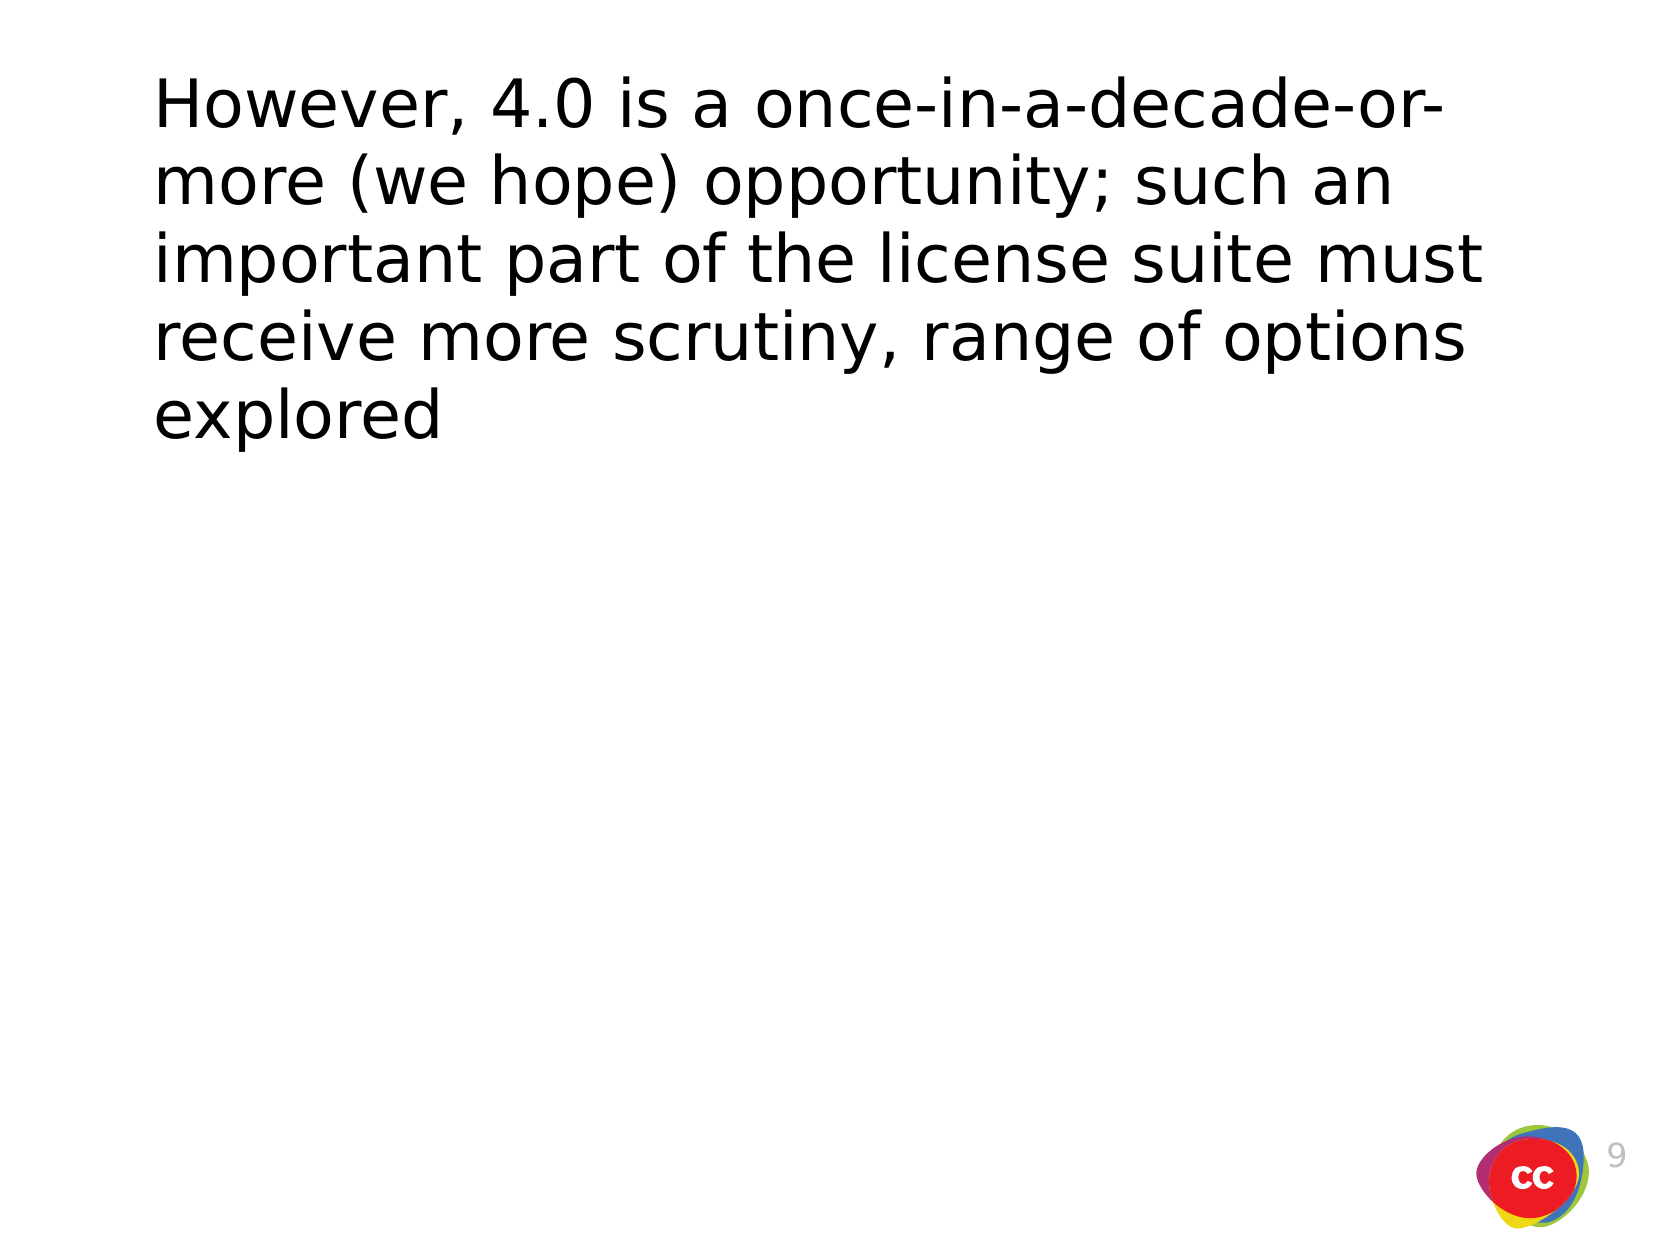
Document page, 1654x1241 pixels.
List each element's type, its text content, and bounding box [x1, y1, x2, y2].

list However, 4.0 is a once-in-a-decade-or-more (we hope) opportunity; such an important part of the license suite must receive more scrutiny, range of options explored [82, 65, 1571, 1062]
